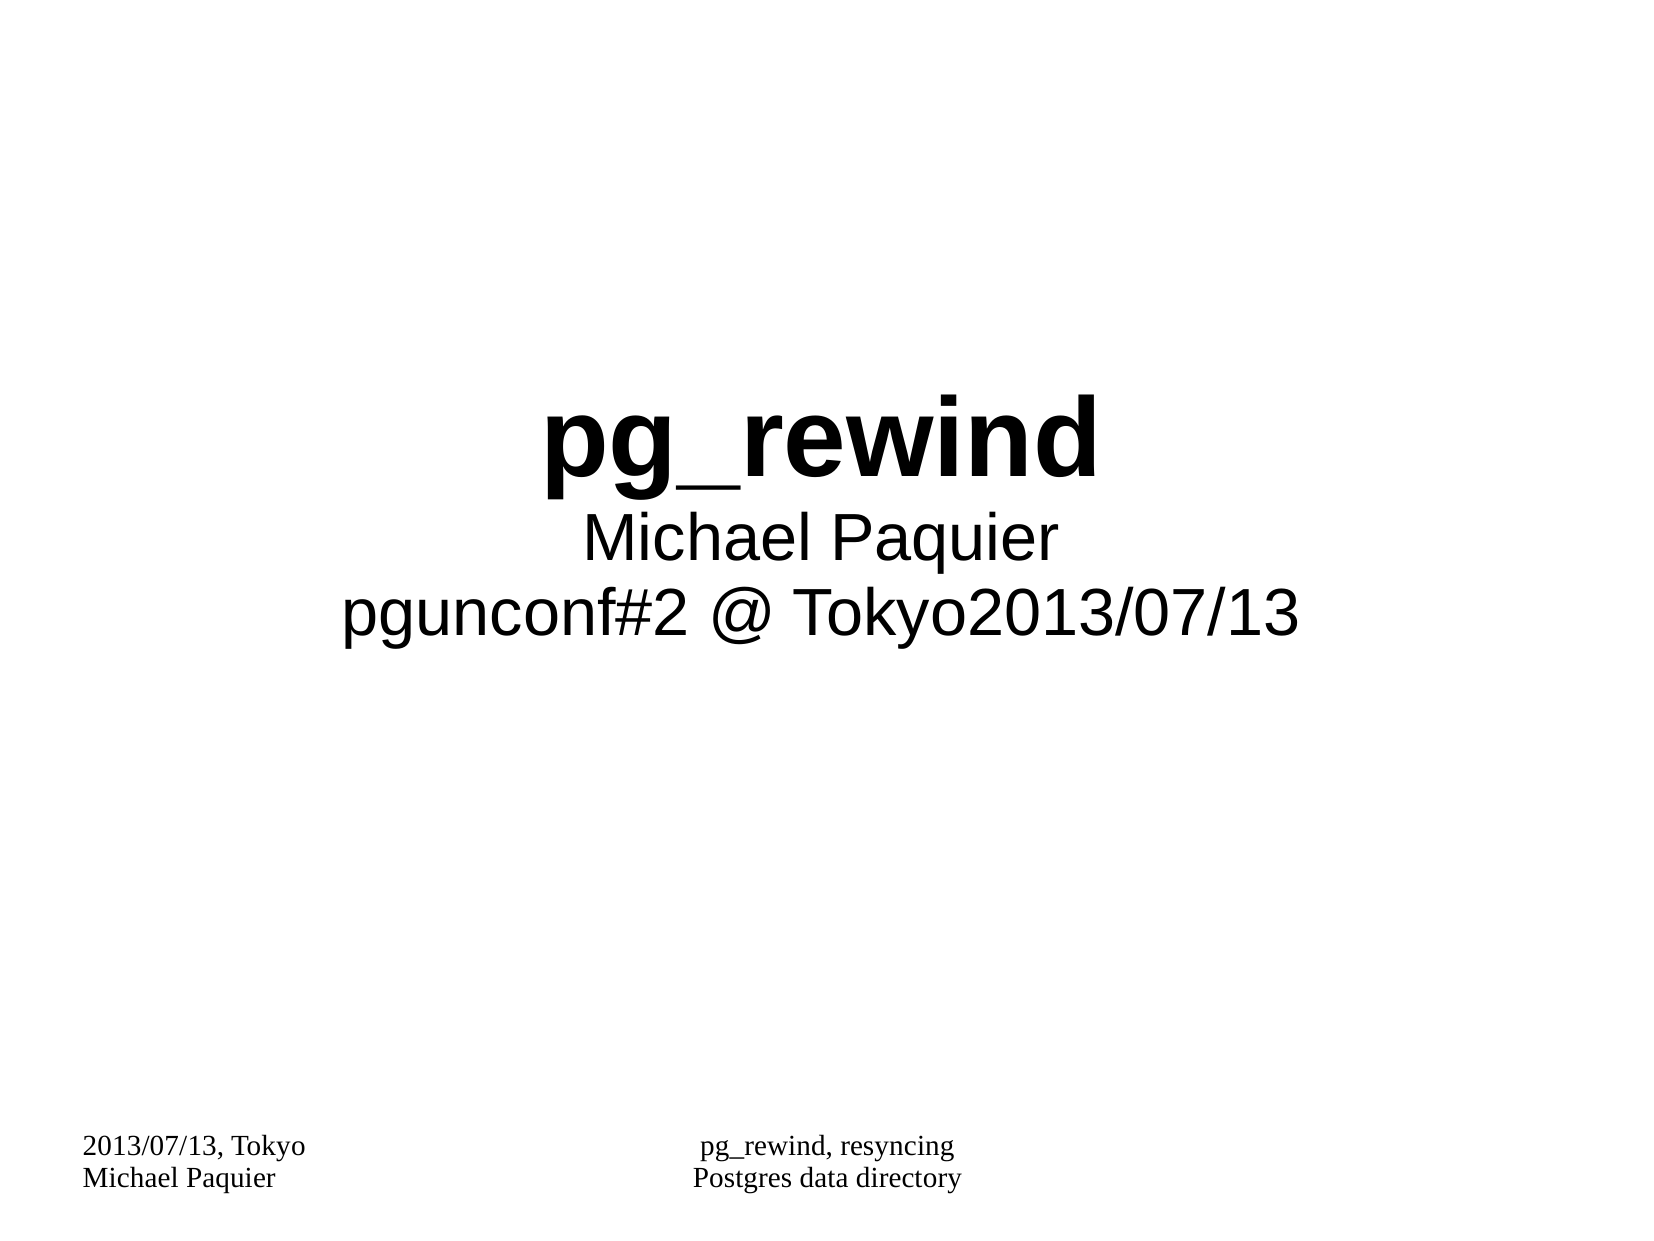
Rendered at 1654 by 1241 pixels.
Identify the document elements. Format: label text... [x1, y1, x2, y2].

title pg_rewind Michael Paquier pgunconf#2 @ Tokyo2013/07/13 [82, 49, 1561, 976]
